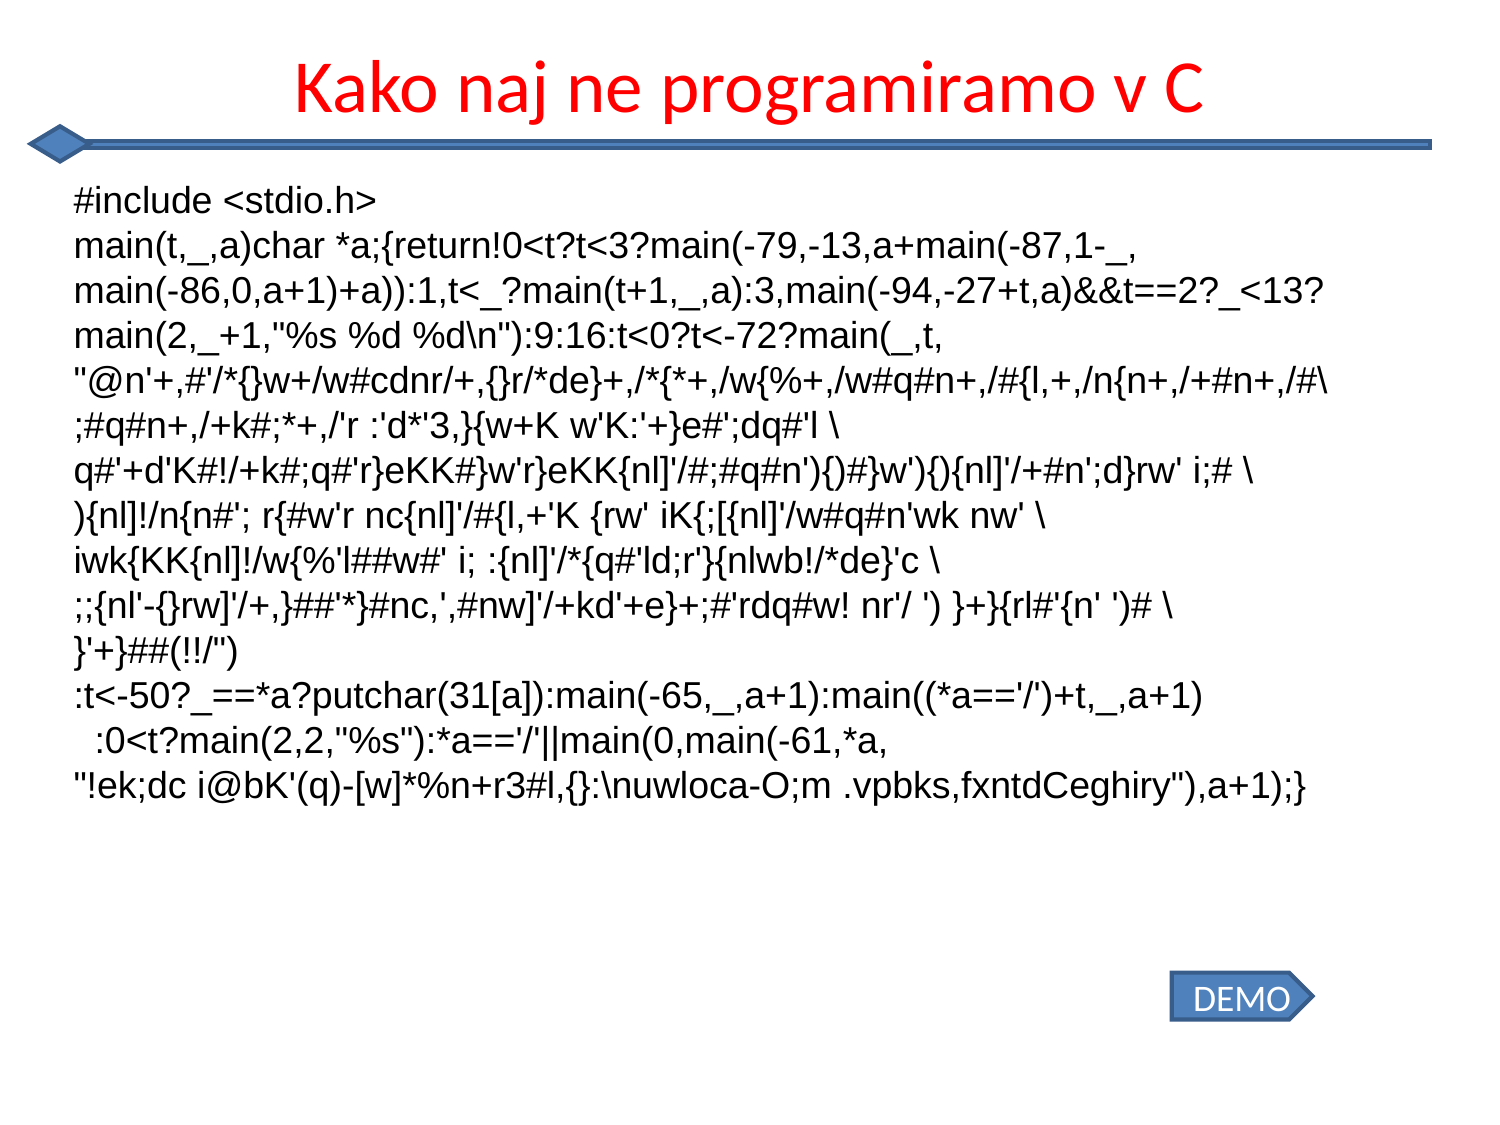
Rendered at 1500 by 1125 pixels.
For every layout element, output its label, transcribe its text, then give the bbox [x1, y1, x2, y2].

title Kako naj ne programiramo v C [75, 23, 1426, 141]
text_box #include <stdio.h> main(t,_,a)char *a;{return!0<t?t<3?main(-79,-13,a+main(-87,1-_, main(-86,0,a+1)+a)):1,t<_?main(t+1,_,a):3,main(-94,-27+t,a)&&t==2?_<13? main(2,_+1,"%s %d %d\n"):9:16:t<0?t<-72?main(_,t, "@n'+,#'/*{}w+/w#cdnr/+,{}r/*de}+,/*{*+,/w{%+,/w#q#n+,/#{l,+,/n{n+,/+#n+,/#\ ;#q#n+,/+k#;*+,/'r :'d*'3,}{w+K w'K:'+}e#';dq#'l \ q#'+d'K#!/+k#;q#'r}eKK#}w'r}eKK{nl]'/#;#q#n'){)#}w'){){nl]'/+#n';d}rw' i;# \ ){nl]!/n{n#'; r{#w'r nc{nl]'/#{l,+'K {rw' iK{;[{nl]'/w#q#n'wk nw' \ iwk{KK{nl]!/w{%'l##w#' i; :{nl]'/*{q#'ld;r'}{nlwb!/*de}'c \ ;;{nl'-{}rw]'/+,}##'*}#nc,',#nw]'/+kd'+e}+;#'rdq#w! nr'/ ') }+}{rl#'{n' ')# \ }'+}##(!!/") :t<-50?_==*a?putchar(31[a]):main(-65,_,a+1):main((*a=='/')+t,_,a+1) :0<t?main(2,2,"%s"):*a=='/'||main(0,main(-61,*a, "!ek;dc i@bK'(q)-[w]*%n+r3#l,{}:\nuwloca-O;m .vpbks,fxntdCeghiry"),a+1);} [58, 167, 1344, 859]
text_box DEMO [1171, 972, 1313, 1020]
